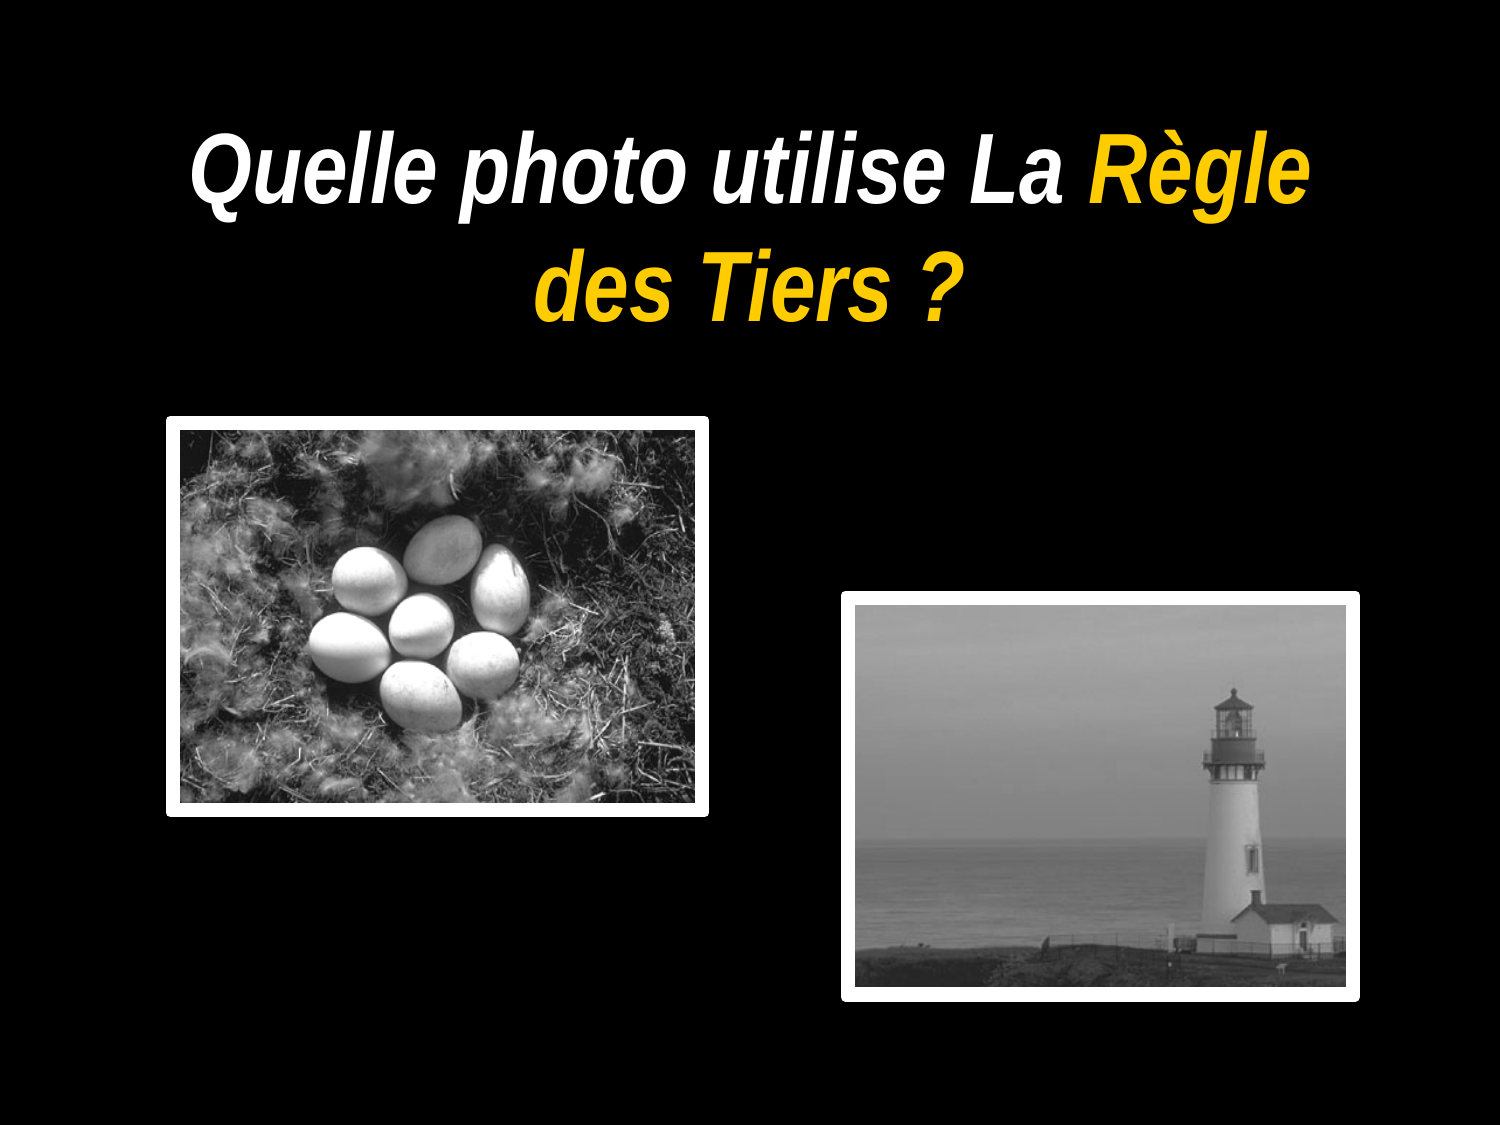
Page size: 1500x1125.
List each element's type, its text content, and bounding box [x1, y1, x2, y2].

picture [855, 605, 1346, 987]
picture [180, 430, 695, 803]
title Quelle photo utilise La Règle des Tiers ? [112, 100, 1388, 350]
